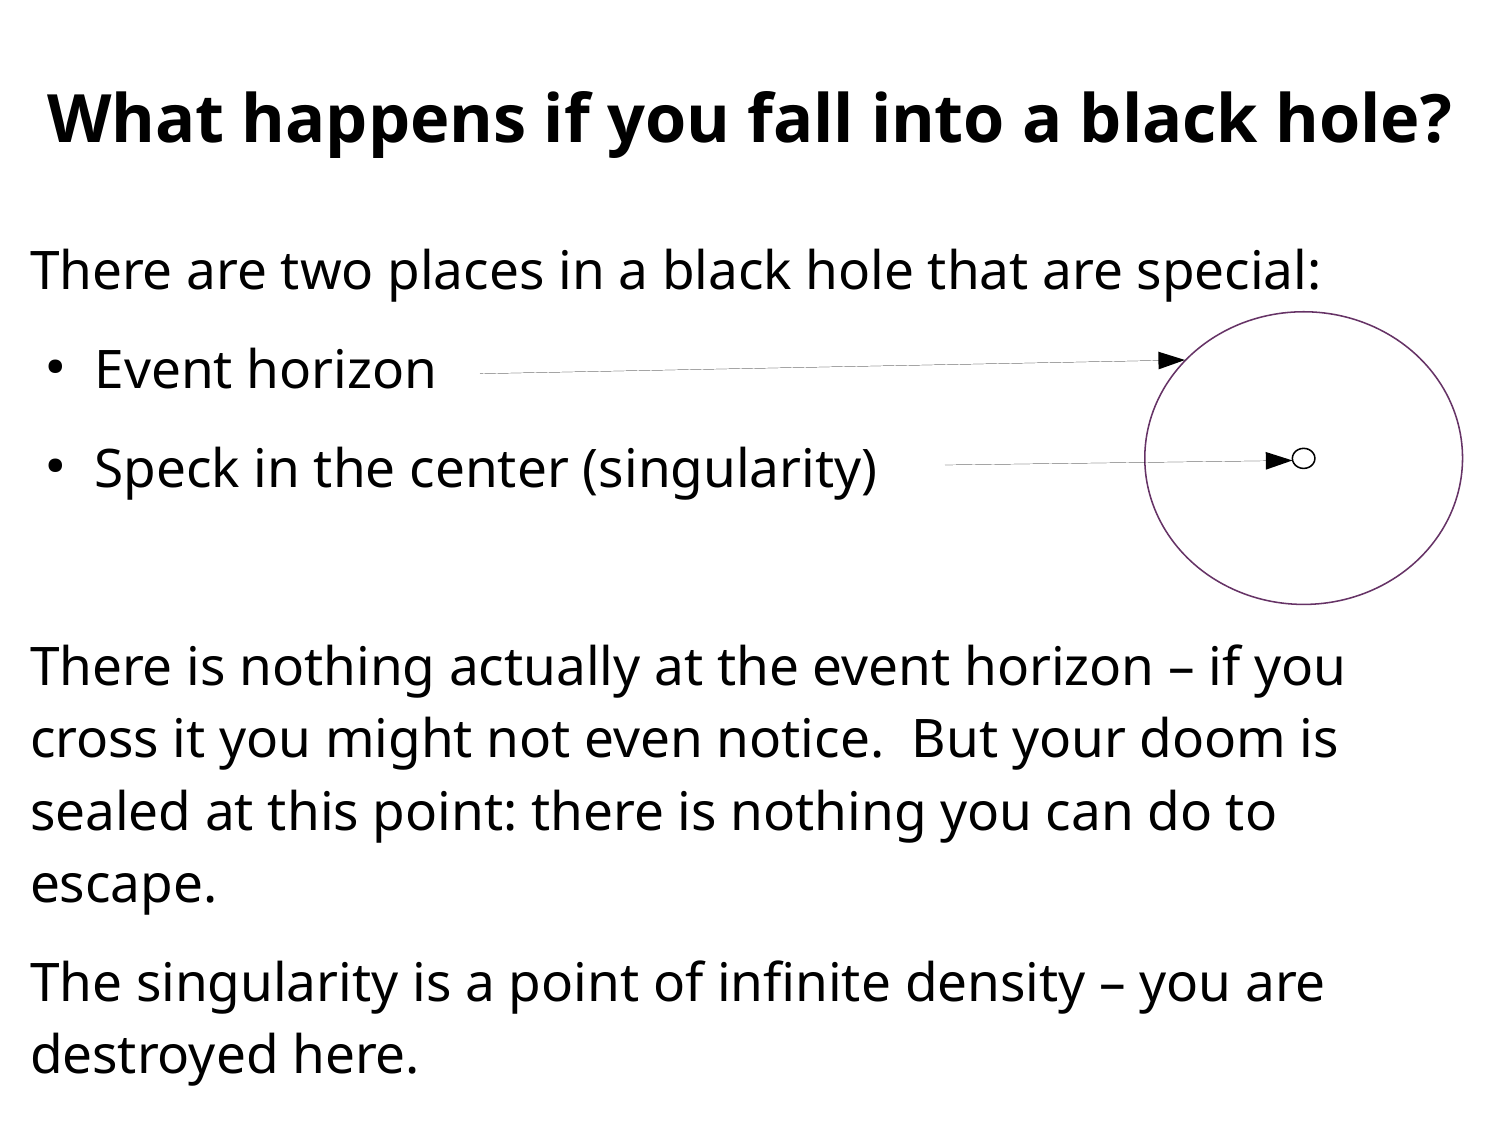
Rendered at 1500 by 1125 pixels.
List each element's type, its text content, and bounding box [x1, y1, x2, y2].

list There are two places in a black hole that are special: Event horizon Speck in the center (singularity) There is nothing actually at the event horizon – if you cross it you might not even notice. But your doom is sealed at this point: there is nothing you can do to escape. The singularity is a point of infinite density – you are destroyed here. [30, 232, 1456, 1096]
title What happens if you fall into a black hole? [30, 77, 1471, 156]
